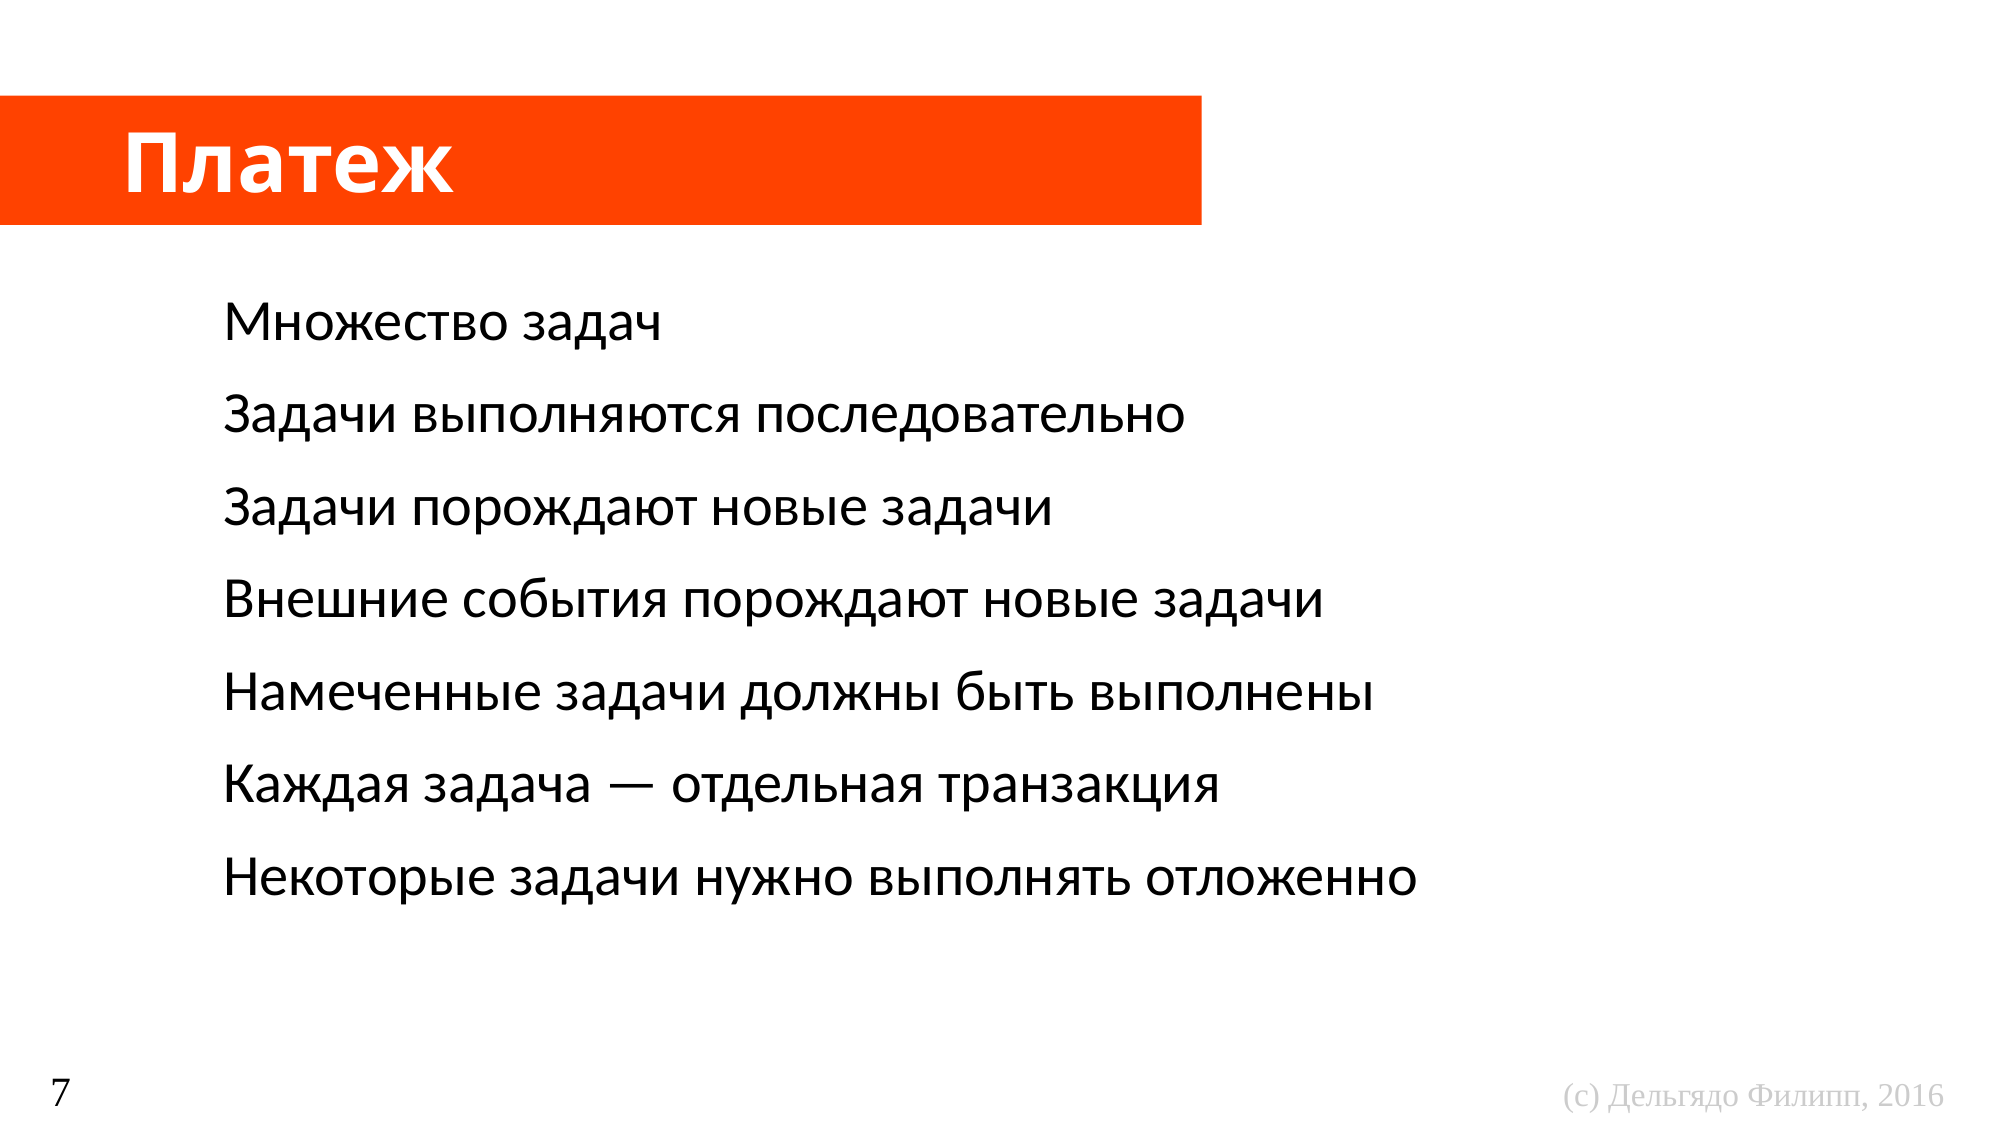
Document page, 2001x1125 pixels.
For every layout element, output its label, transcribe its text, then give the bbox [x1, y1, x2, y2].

title Платеж [0, 95, 1202, 225]
list Множество задач Задачи выполняются последовательно Задачи порождают новые задачи Внешние события порождают новые задачи Намеченные задачи должны быть выполнены Каждая задача — отдельная транзакция Некоторые задачи нужно выполнять отложенно [137, 282, 1863, 1014]
